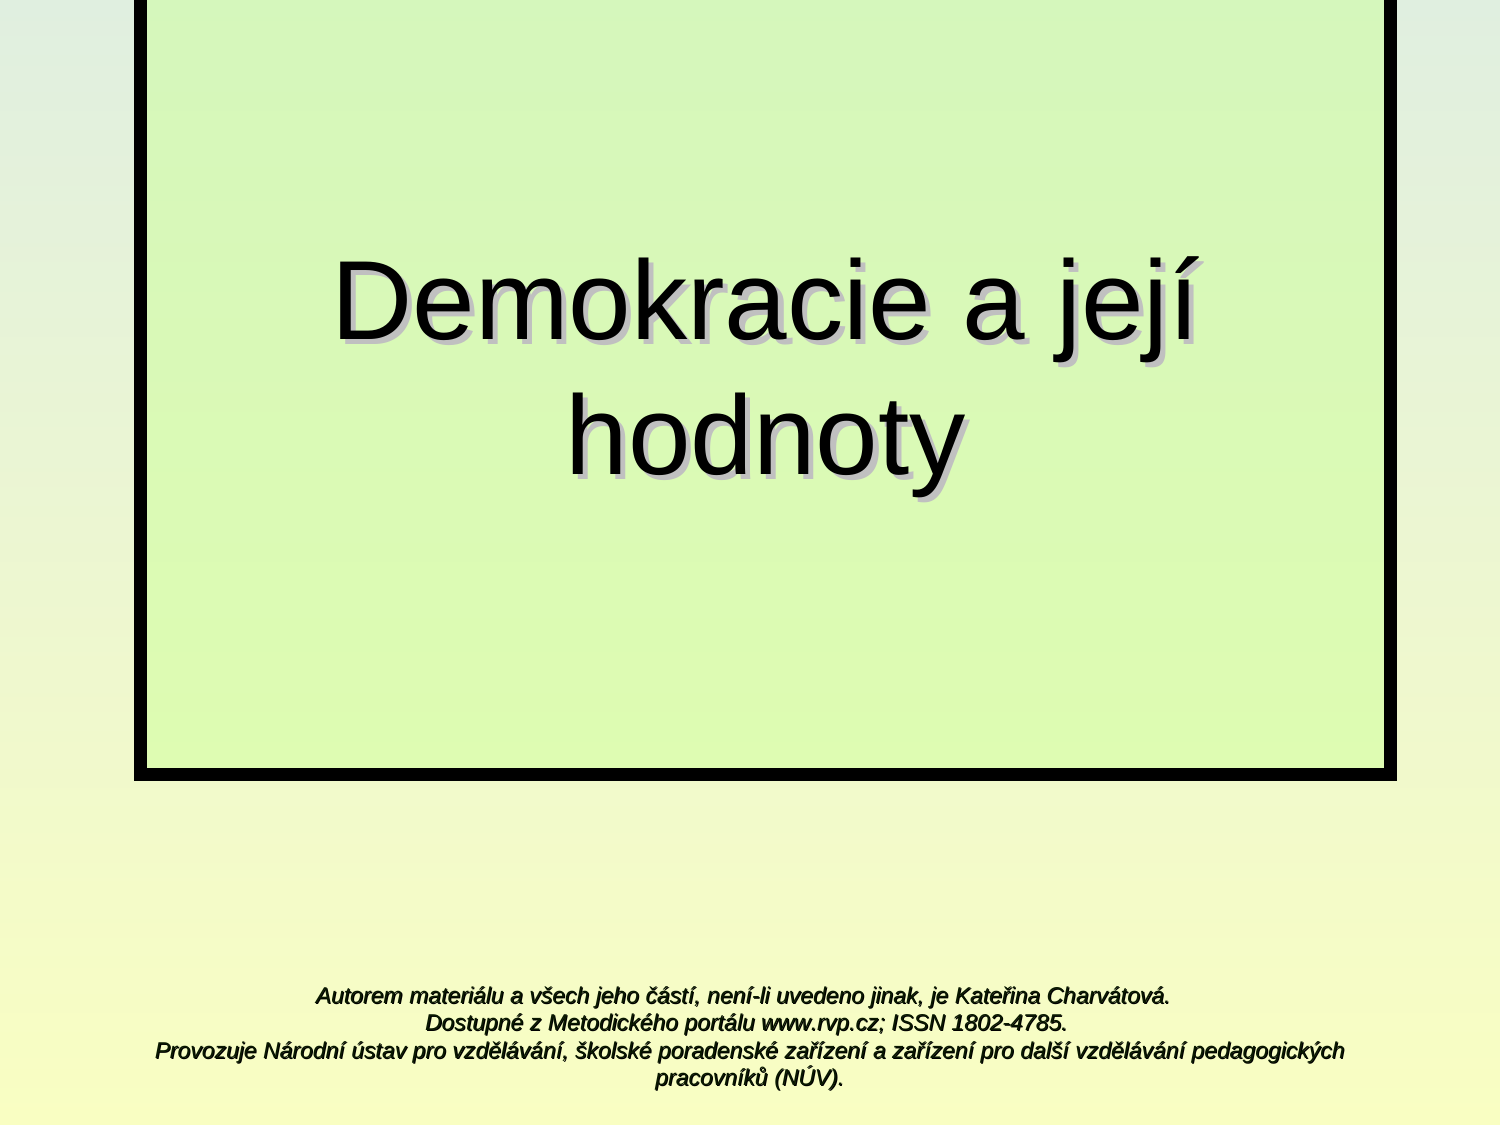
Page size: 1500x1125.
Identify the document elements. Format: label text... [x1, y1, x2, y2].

title Demokracie a její hodnoty [140, 0, 1391, 775]
text_box Autorem materiálu a všech jeho částí, není-li uvedeno jinak, je Kateřina Charvátová. Dostupné z Metodického portálu www.rvp.cz; ISSN 1802-4785. Provozuje Národní ústav pro vzdělávání, školské poradenské zařízení a zařízení pro další vzdělávání pedagogických pracovníků (NÚV). [105, 972, 1395, 1101]
